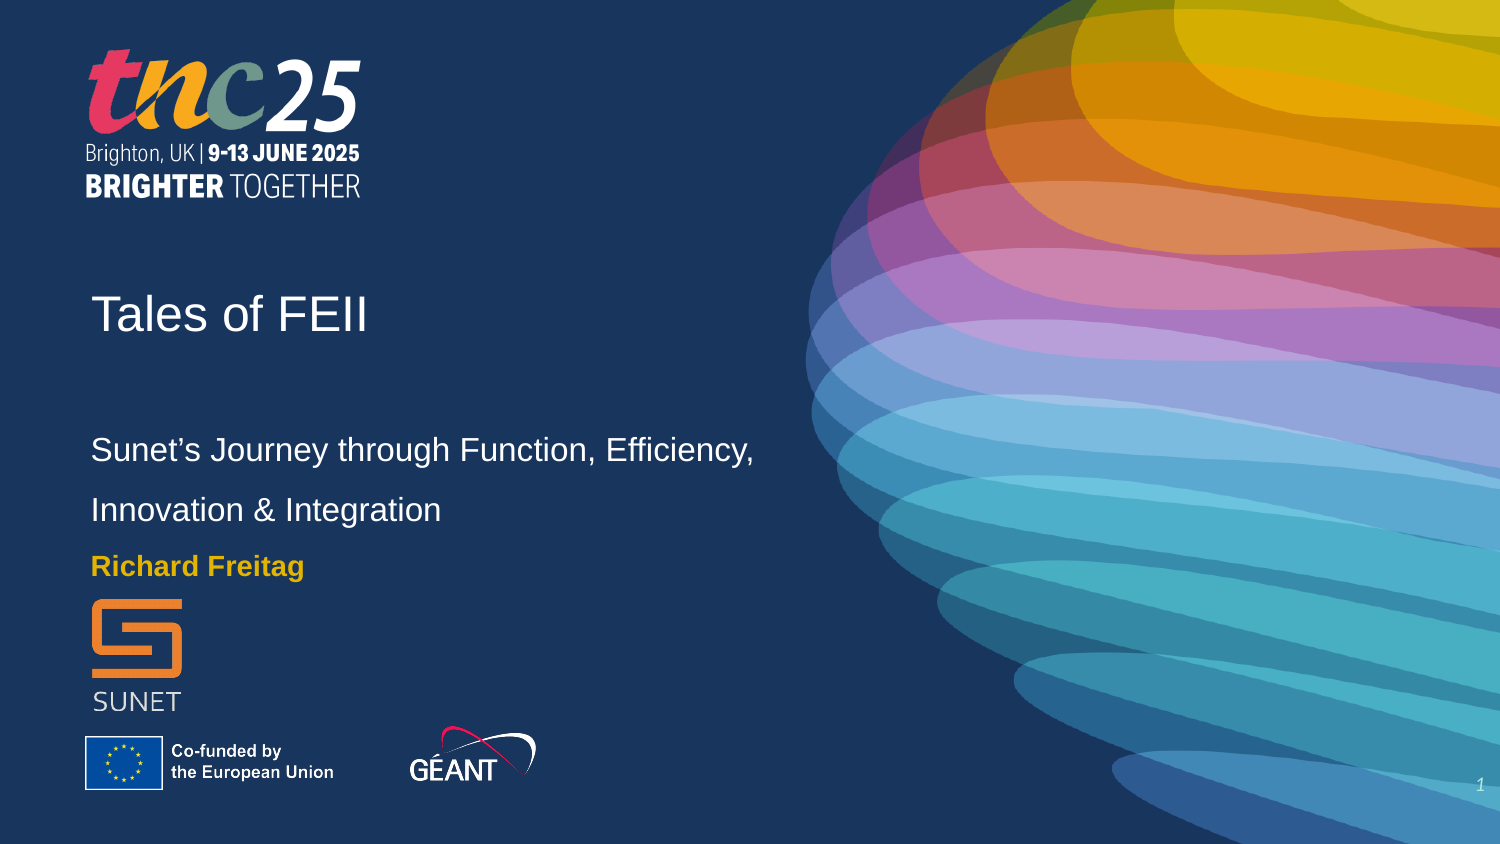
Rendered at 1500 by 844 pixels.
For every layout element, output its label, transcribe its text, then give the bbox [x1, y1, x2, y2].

list Sunet’s Journey through Function, Efficiency, Innovation & Integration [75, 400, 904, 490]
list Richard Freitag [75, 544, 703, 583]
list Tales of FEII [76, 274, 897, 391]
slide_number 19 [1162, 760, 1500, 806]
picture [0, 0, 1500, 844]
